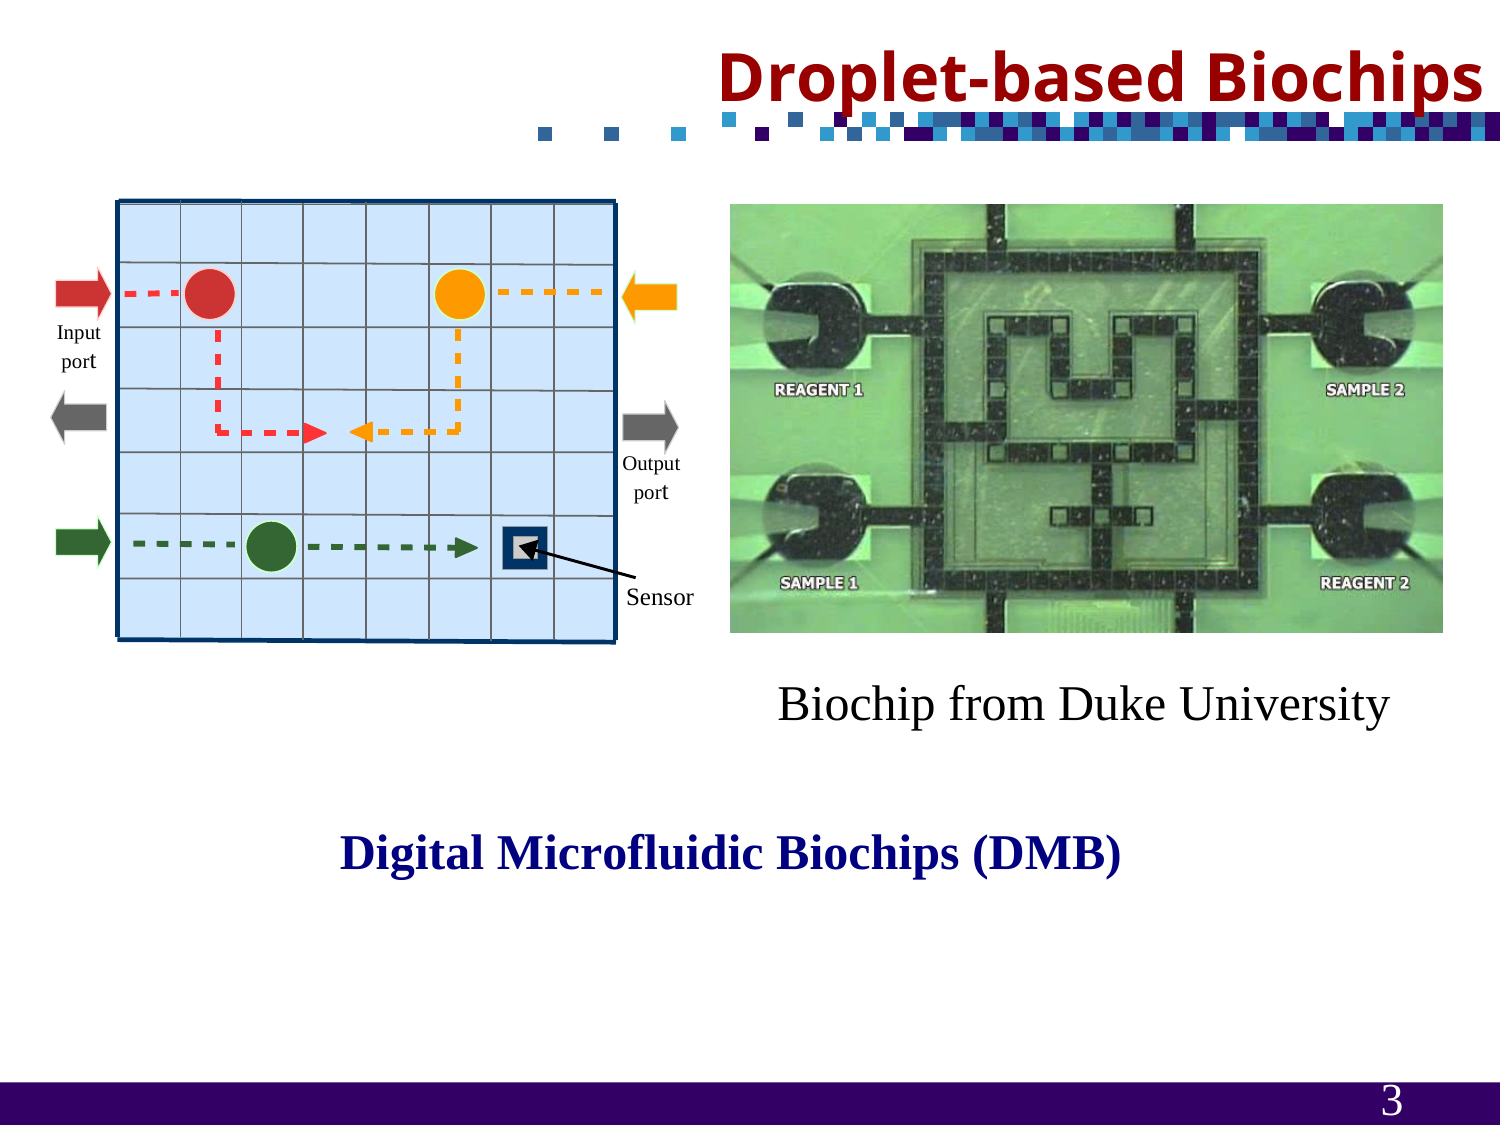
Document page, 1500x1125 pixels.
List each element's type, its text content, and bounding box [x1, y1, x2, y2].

text_box Biochip from Duke University [762, 662, 1413, 738]
text_box [492, 204, 553, 263]
text_box [242, 264, 302, 326]
text_box [50, 390, 107, 445]
text_box [242, 390, 302, 451]
text_box [430, 454, 490, 514]
text_box [120, 390, 180, 451]
text_box [120, 580, 180, 637]
text_box [430, 329, 490, 389]
text_box [622, 400, 679, 441]
text_box [367, 204, 428, 263]
text_box [304, 454, 365, 513]
text_box Digital Microfluidic Biochips (DMB) [324, 812, 1163, 888]
text_box [181, 264, 241, 326]
text_box [181, 515, 241, 577]
text_box [304, 580, 365, 638]
text_box [367, 265, 428, 326]
text_box [492, 392, 553, 451]
text_box [430, 265, 490, 326]
text_box [430, 580, 490, 639]
text_box [120, 264, 180, 326]
text_box [304, 516, 365, 577]
text_box [492, 517, 553, 577]
text_box [430, 516, 490, 577]
text_box [555, 580, 613, 639]
text_box [304, 391, 365, 451]
text_box [55, 266, 112, 311]
text_box [555, 558, 611, 577]
text_box [120, 204, 180, 261]
text_box [555, 392, 613, 451]
text_box [242, 580, 302, 638]
text_box [555, 454, 613, 515]
title Droplet-based Biochips [0, 24, 1500, 125]
text_box [430, 391, 490, 451]
text_box [242, 204, 302, 262]
text_box [242, 454, 302, 513]
text_box [120, 515, 180, 577]
text_box [304, 204, 365, 262]
text_box Output port [605, 441, 697, 512]
text_box [430, 204, 490, 263]
text_box [304, 329, 365, 388]
text_box [621, 270, 678, 324]
text_box [555, 266, 613, 326]
text_box [242, 329, 302, 388]
text_box [120, 454, 180, 512]
text_box [242, 515, 302, 577]
text_box [367, 516, 428, 577]
text_box [55, 515, 112, 569]
text_box [181, 329, 241, 388]
text_box [367, 391, 428, 451]
text_box [555, 204, 613, 263]
text_box [304, 265, 365, 326]
text_box Input port [39, 311, 119, 382]
text_box [492, 329, 553, 389]
text_box [555, 517, 613, 569]
text_box [181, 204, 241, 262]
text_box [181, 454, 241, 513]
text_box [120, 329, 180, 387]
text_box Sensor [611, 573, 751, 620]
text_box [367, 454, 428, 514]
text_box [181, 390, 241, 451]
text_box [181, 580, 241, 637]
text_box [555, 329, 613, 390]
text_box [492, 454, 553, 514]
text_box [367, 329, 428, 389]
text_box [367, 580, 428, 638]
picture [730, 204, 1443, 633]
text_box [492, 580, 553, 639]
text_box [492, 266, 553, 326]
